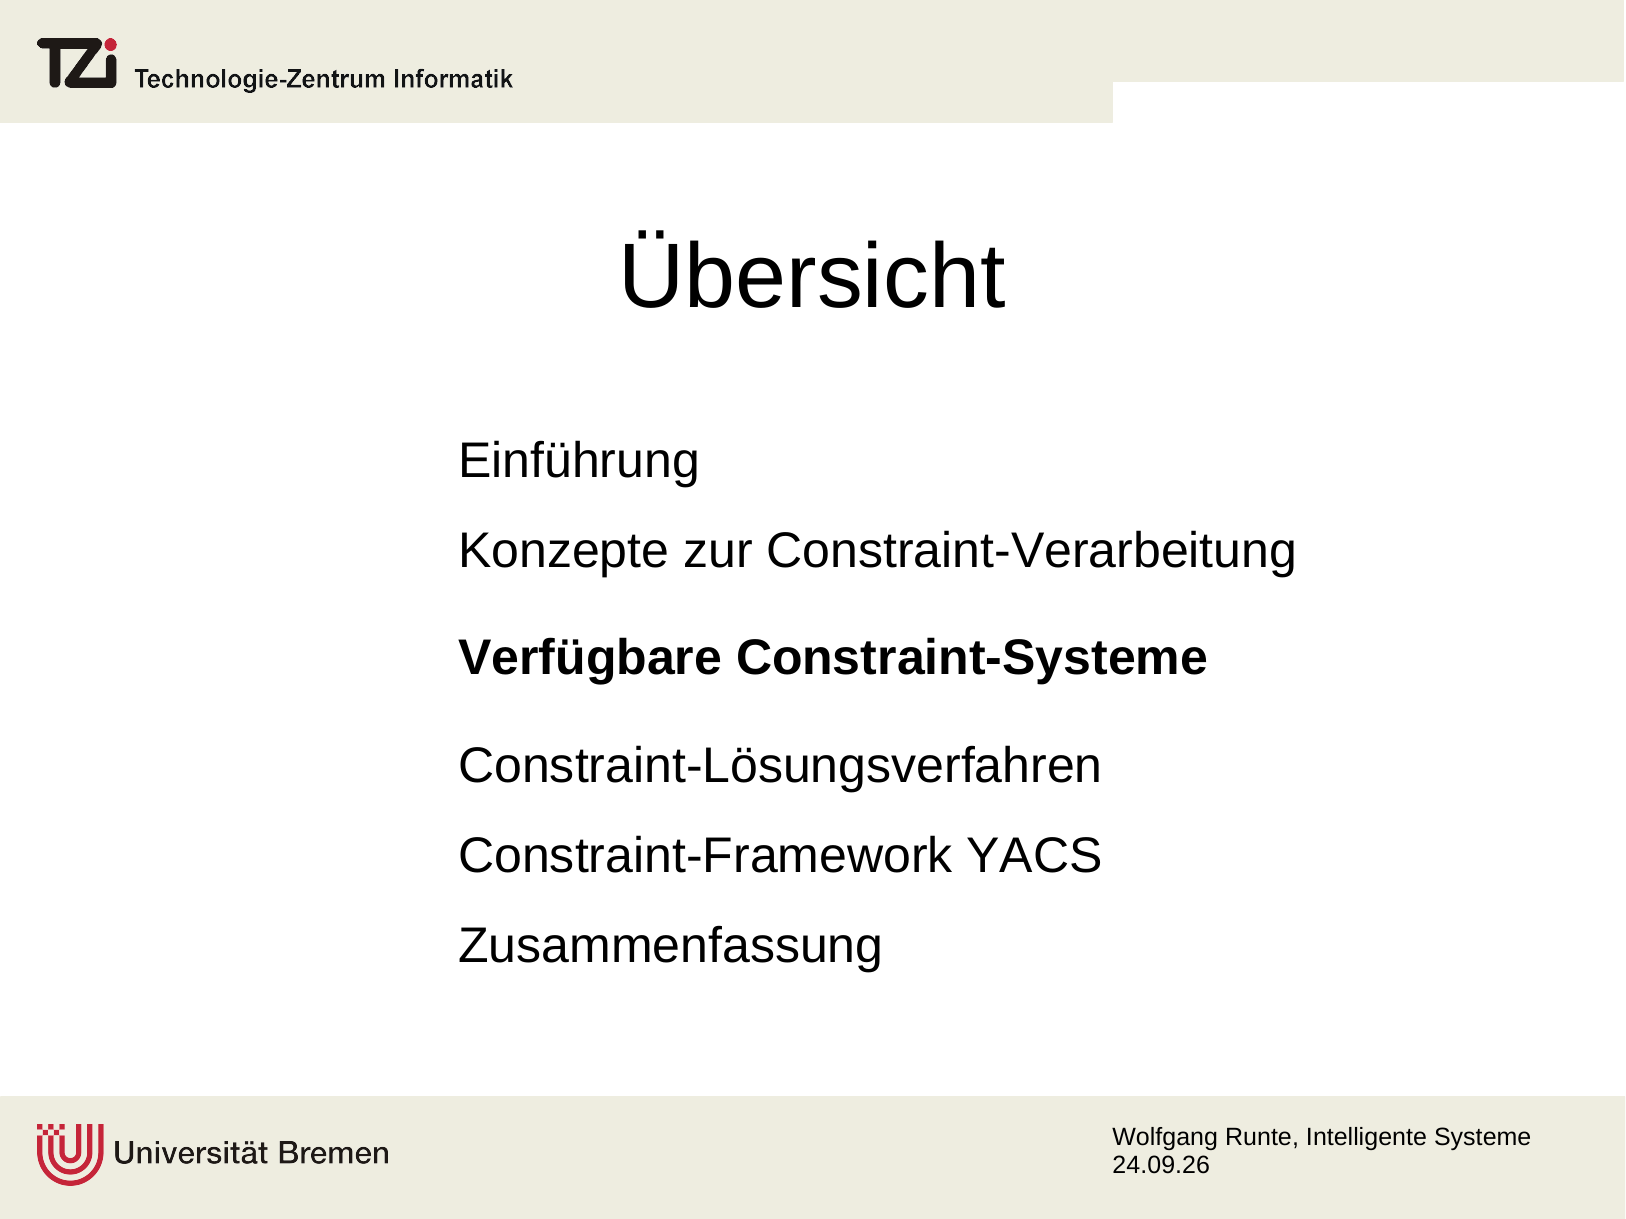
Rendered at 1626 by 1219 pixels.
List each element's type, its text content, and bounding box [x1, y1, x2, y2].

list Einführung Konzepte zur Constraint-Verarbeitung Verfügbare Constraint-Systeme Constraint-Lösungsverfahren Constraint-Framework YACS Zusammenfassung [458, 433, 1442, 977]
title Übersicht [112, 162, 1513, 393]
picture [37, 1124, 388, 1186]
picture [37, 38, 513, 93]
